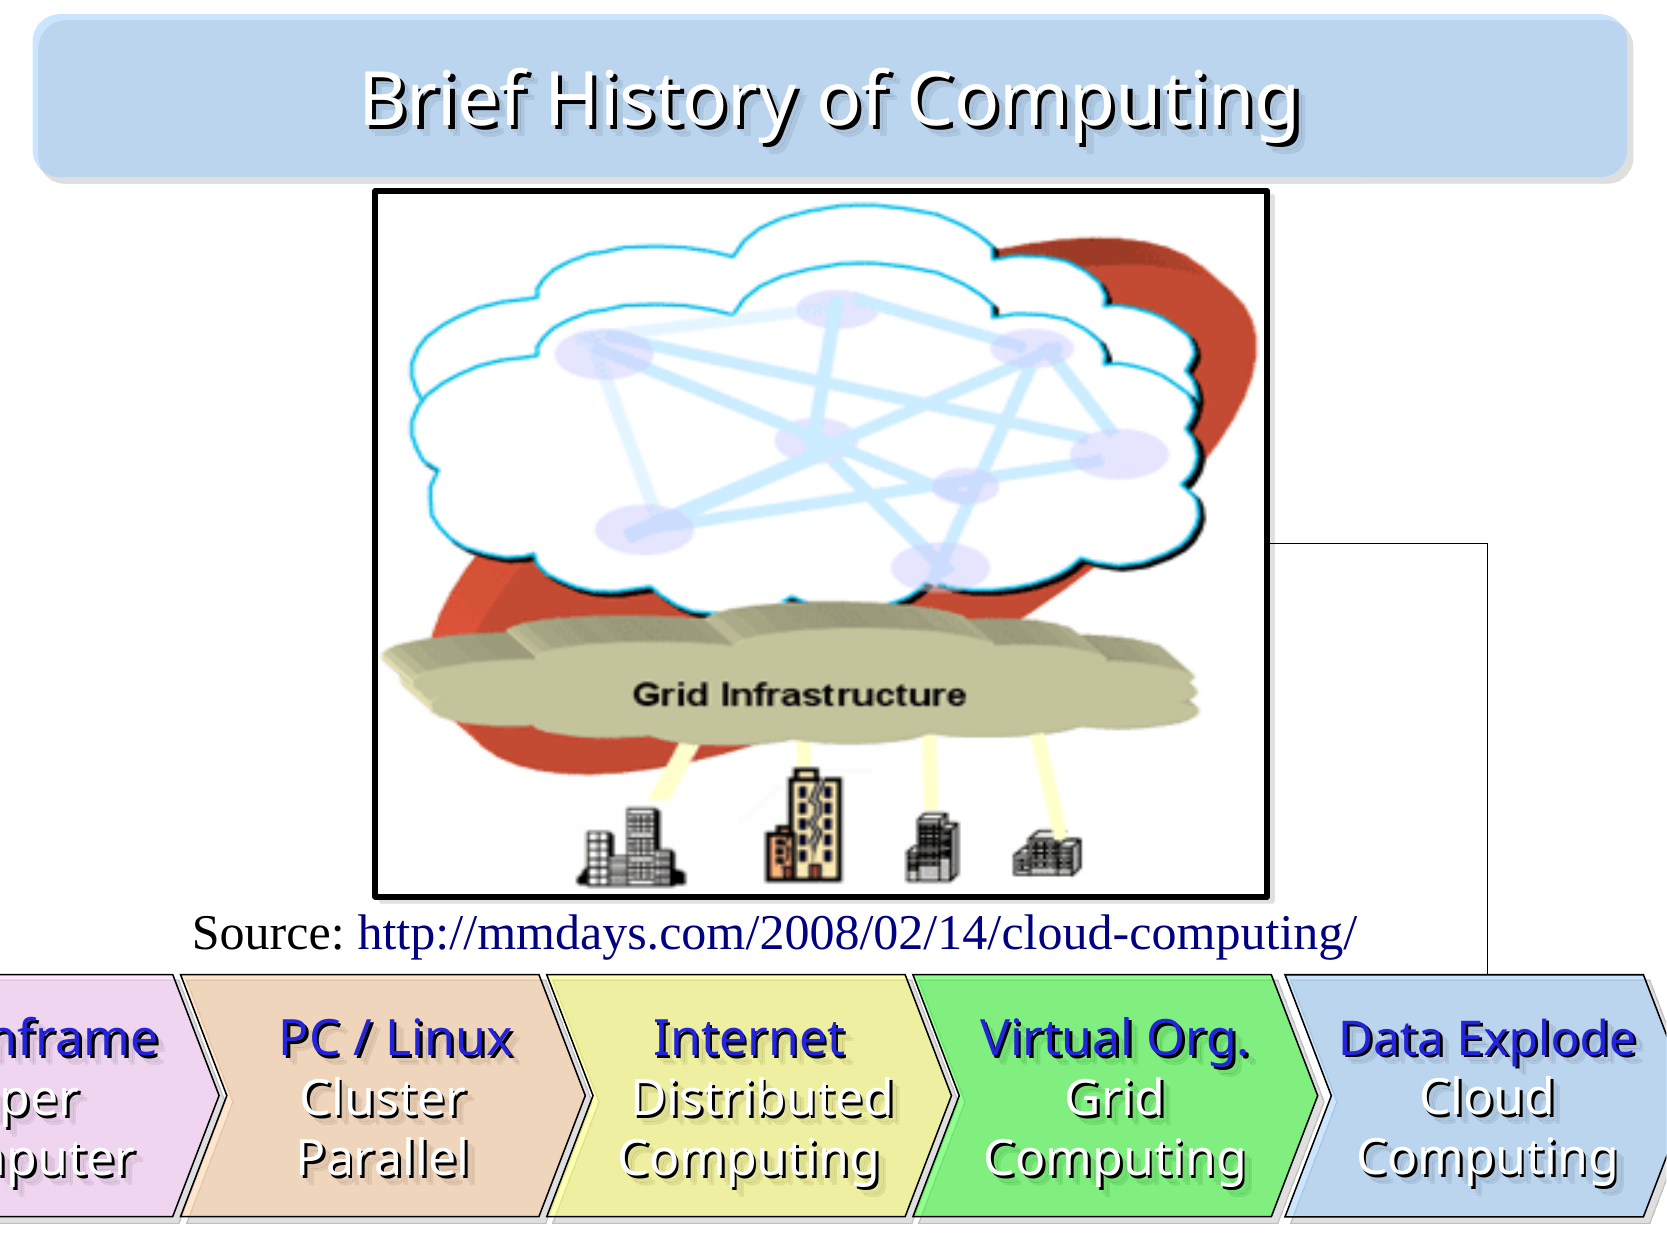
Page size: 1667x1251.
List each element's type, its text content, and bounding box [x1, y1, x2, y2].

text_box Source: http://mmdays.com/2008/02/14/cloud-computing/ [177, 891, 1418, 967]
text_box Internet Distributed Computing [546, 974, 952, 1217]
text_box Mainframe Super Computer [0, 974, 220, 1217]
text_box Data Explode Cloud Computing [1285, 974, 1667, 1217]
text_box Brief History of Computing [32, 14, 1628, 178]
picture [378, 193, 1265, 891]
text_box PC / Linux Cluster Parallel [180, 974, 586, 1217]
text_box Virtual Org. Grid Computing [912, 974, 1318, 1217]
